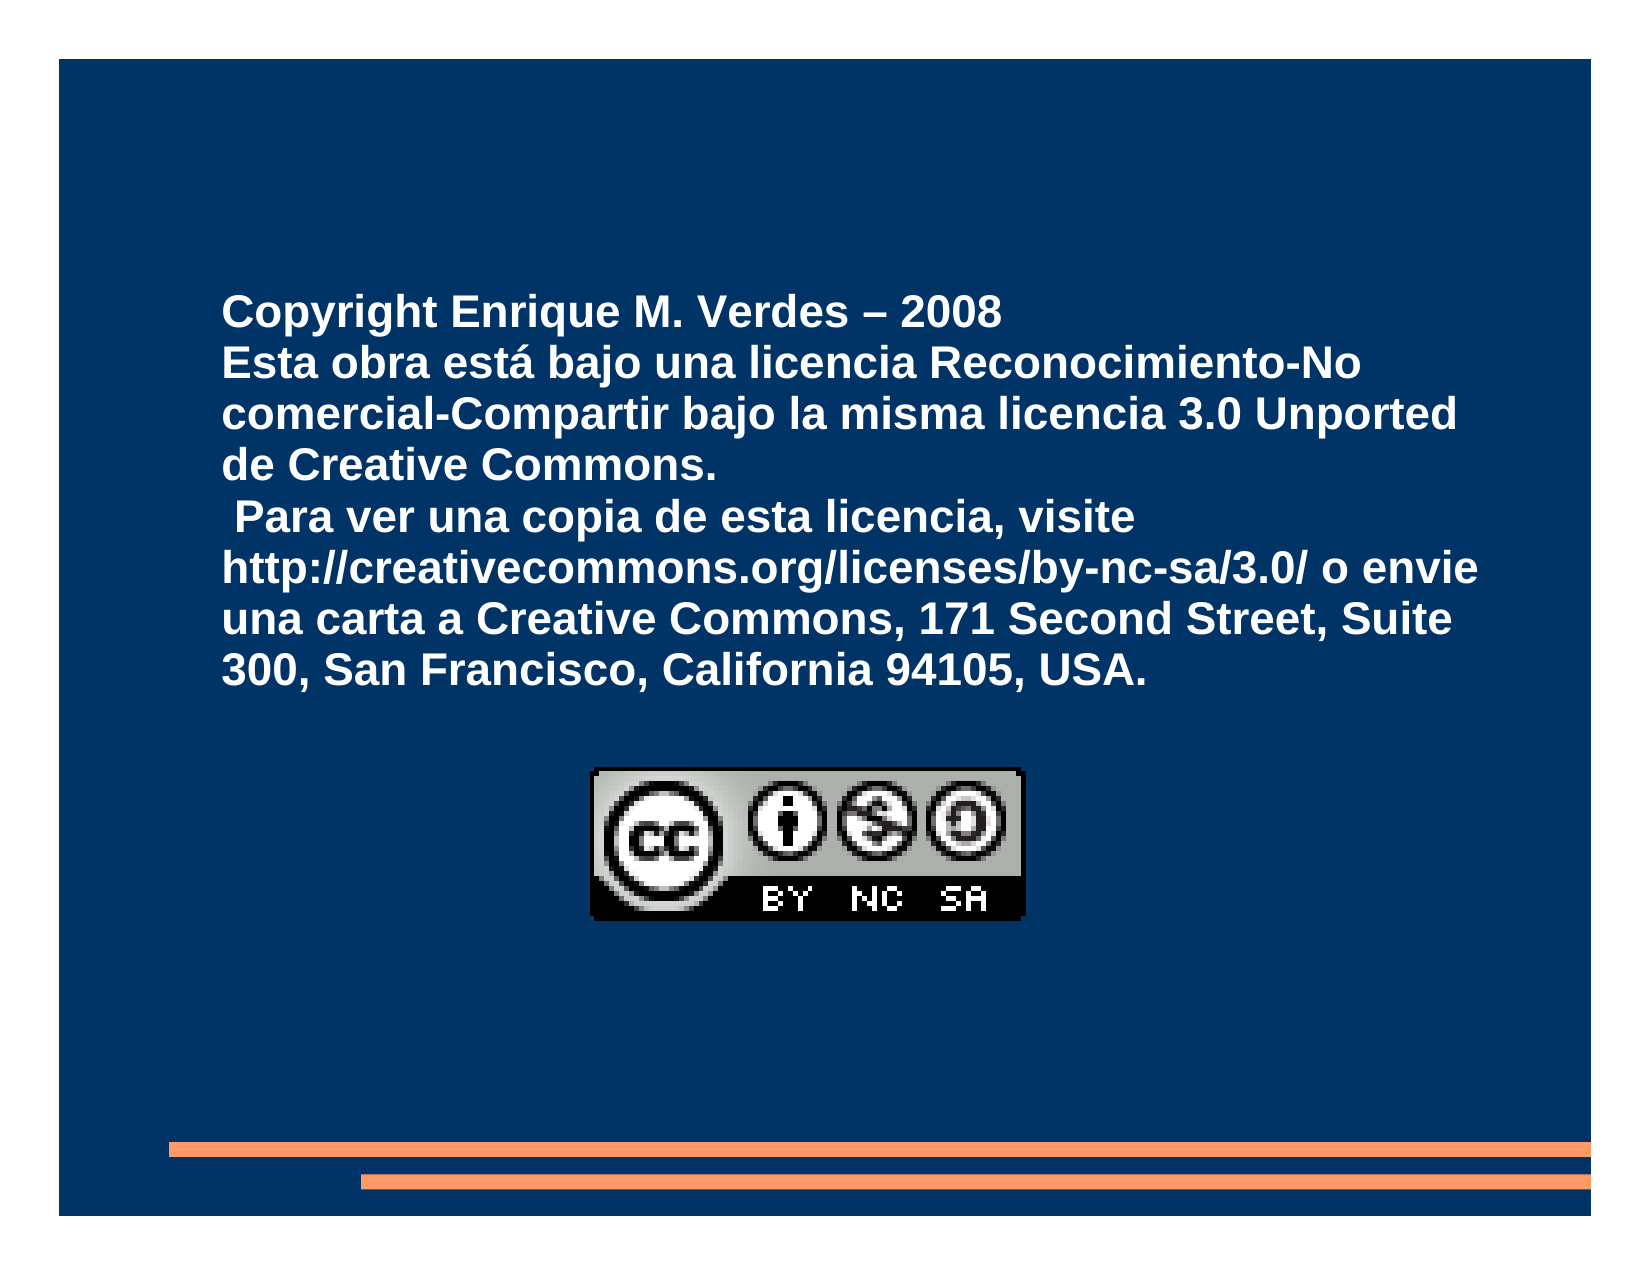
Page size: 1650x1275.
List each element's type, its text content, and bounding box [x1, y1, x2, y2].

text_box Copyright Enrique M. Verdes – 2008 Esta obra está bajo una licencia Reconocimiento-No comercial-Compartir bajo la misma licencia 3.0 Unported de Creative Commons. Para ver una copia de esta licencia, visite http://creativecommons.org/licenses/by-nc-sa/3.0/ o envie una carta a Creative Commons, 171 Second Street, Suite 300, San Francisco, California 94105, USA. [206, 236, 1506, 814]
picture [590, 767, 1026, 921]
